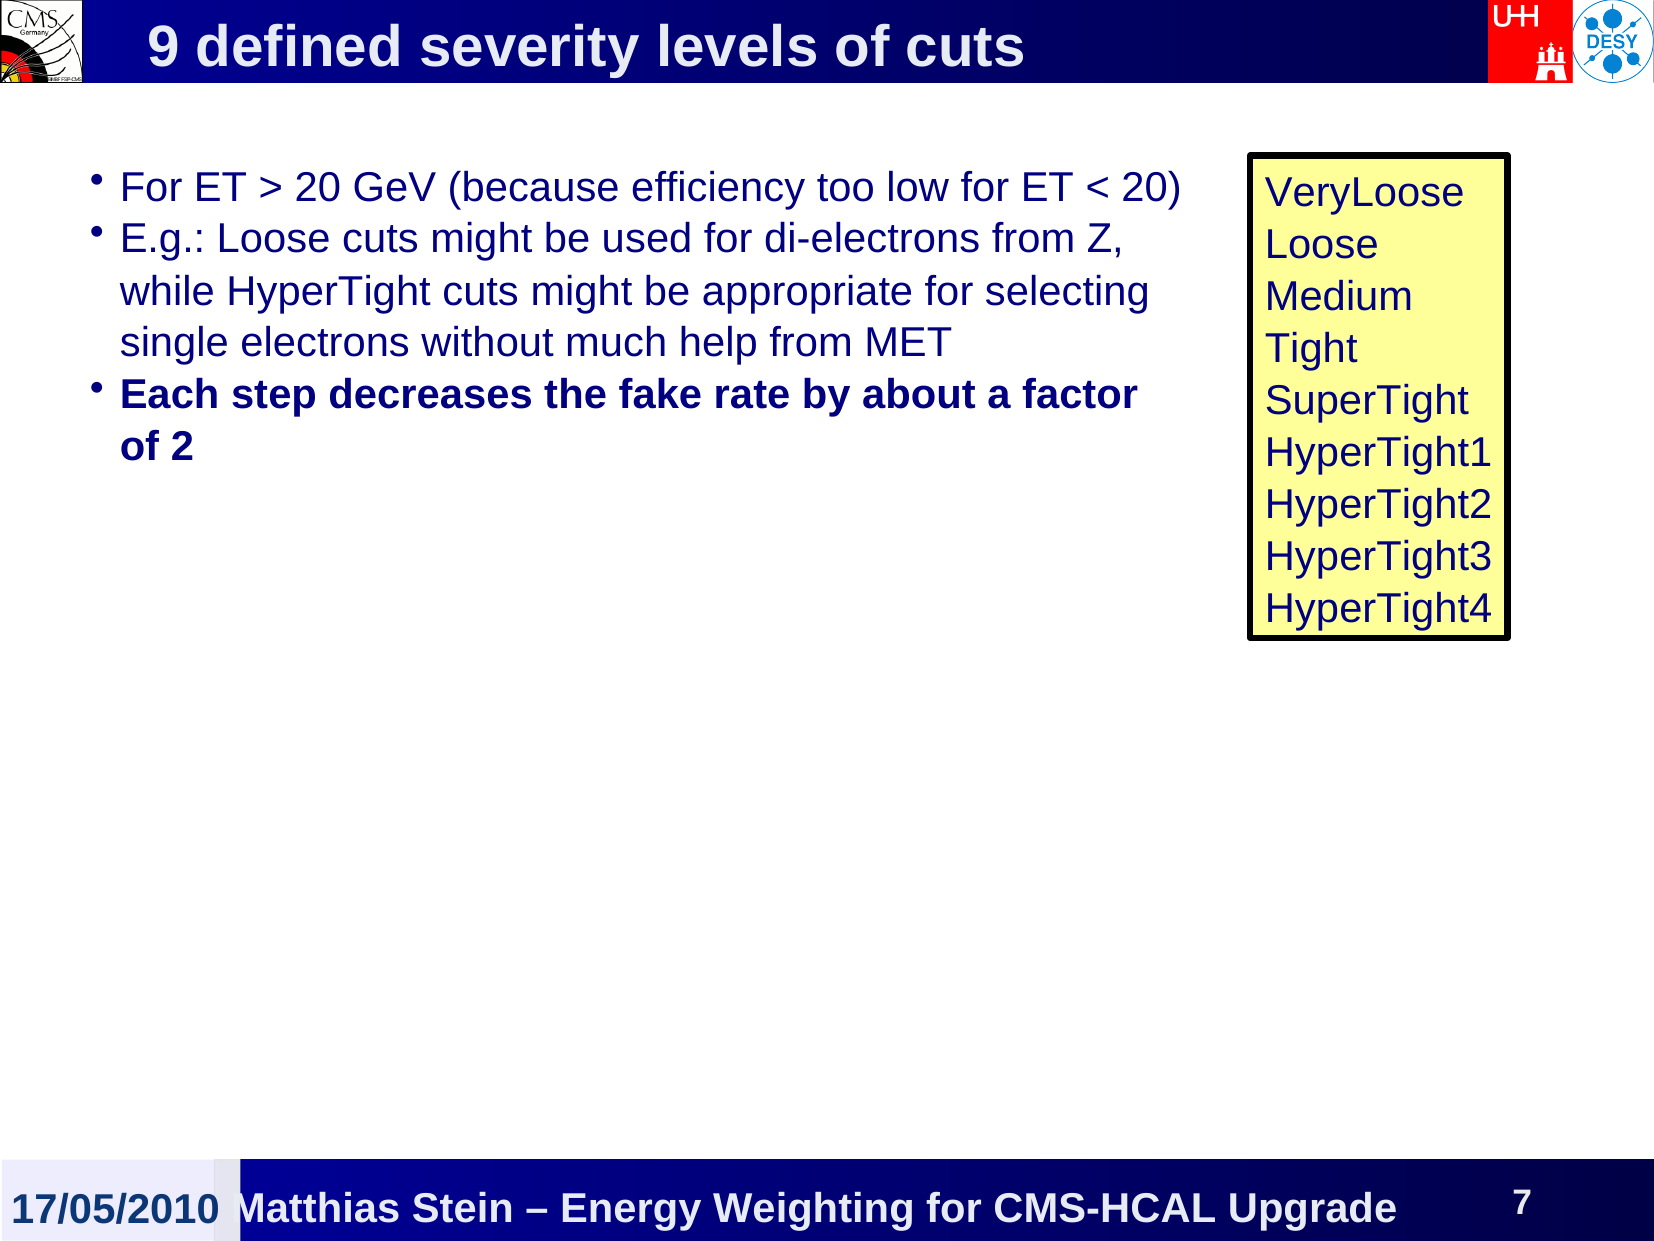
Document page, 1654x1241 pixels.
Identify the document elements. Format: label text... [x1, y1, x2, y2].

picture [0, 0, 83, 83]
text_box For ET > 20 GeV (because efficiency too low for ET < 20) E.g.: Loose cuts might be used for di-electrons from Z, while HyperTight cuts might be appropriate for selecting single electrons without much help from MET Each step decreases the fake rate by about a factor of 2 [75, 150, 1201, 477]
text_box VeryLoose Loose Medium Tight SuperTight HyperTight1 HyperTight2 HyperTight3 HyperTight4 [1250, 155, 1508, 639]
picture [1488, 0, 1654, 83]
title 9 defined severity levels of cuts [147, 4, 1477, 78]
